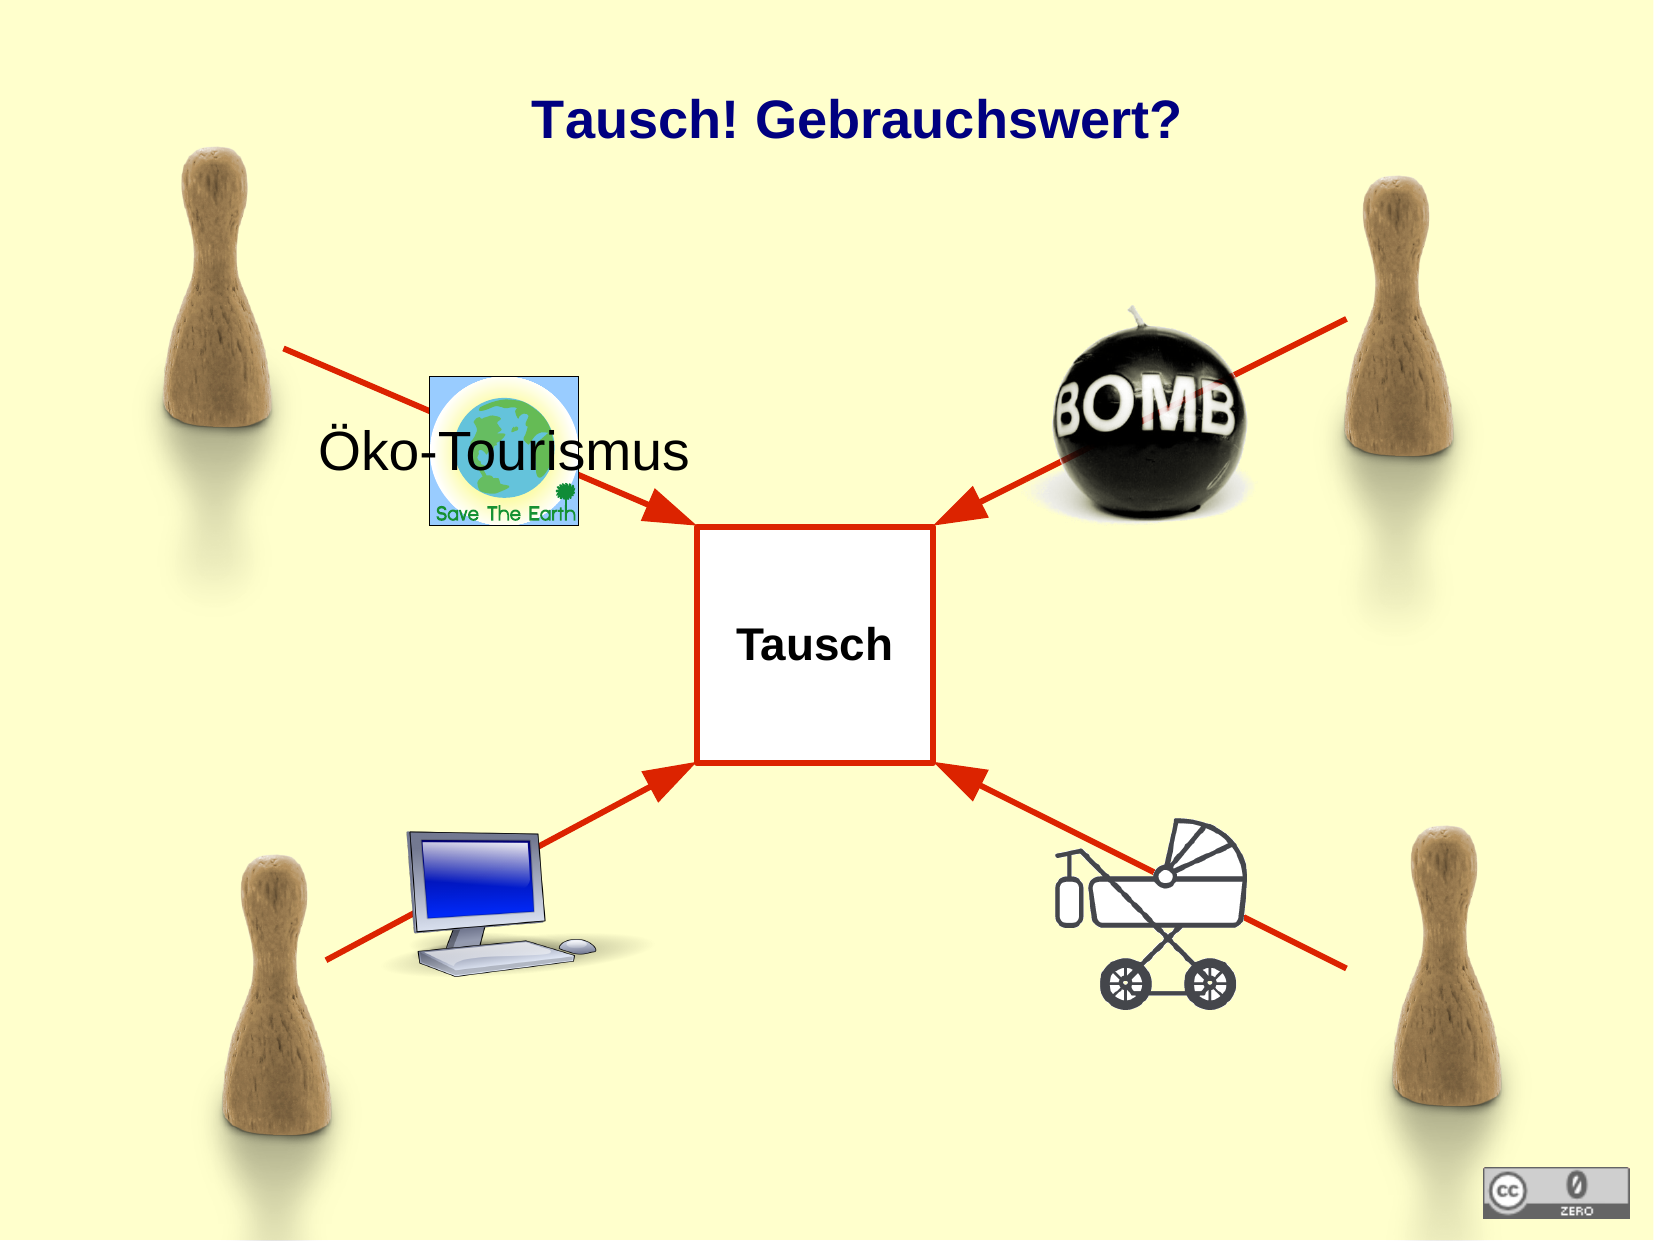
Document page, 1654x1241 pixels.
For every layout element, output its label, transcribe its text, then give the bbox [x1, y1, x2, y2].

picture [375, 820, 668, 1002]
picture [117, 112, 313, 682]
picture [1048, 814, 1247, 1011]
picture [429, 376, 579, 526]
title Tausch! Gebrauchswert? [121, 61, 1595, 178]
picture [1346, 791, 1630, 1241]
picture [1021, 305, 1258, 526]
picture [176, 820, 373, 1241]
text_box Tausch [696, 526, 934, 764]
picture [1298, 141, 1495, 711]
